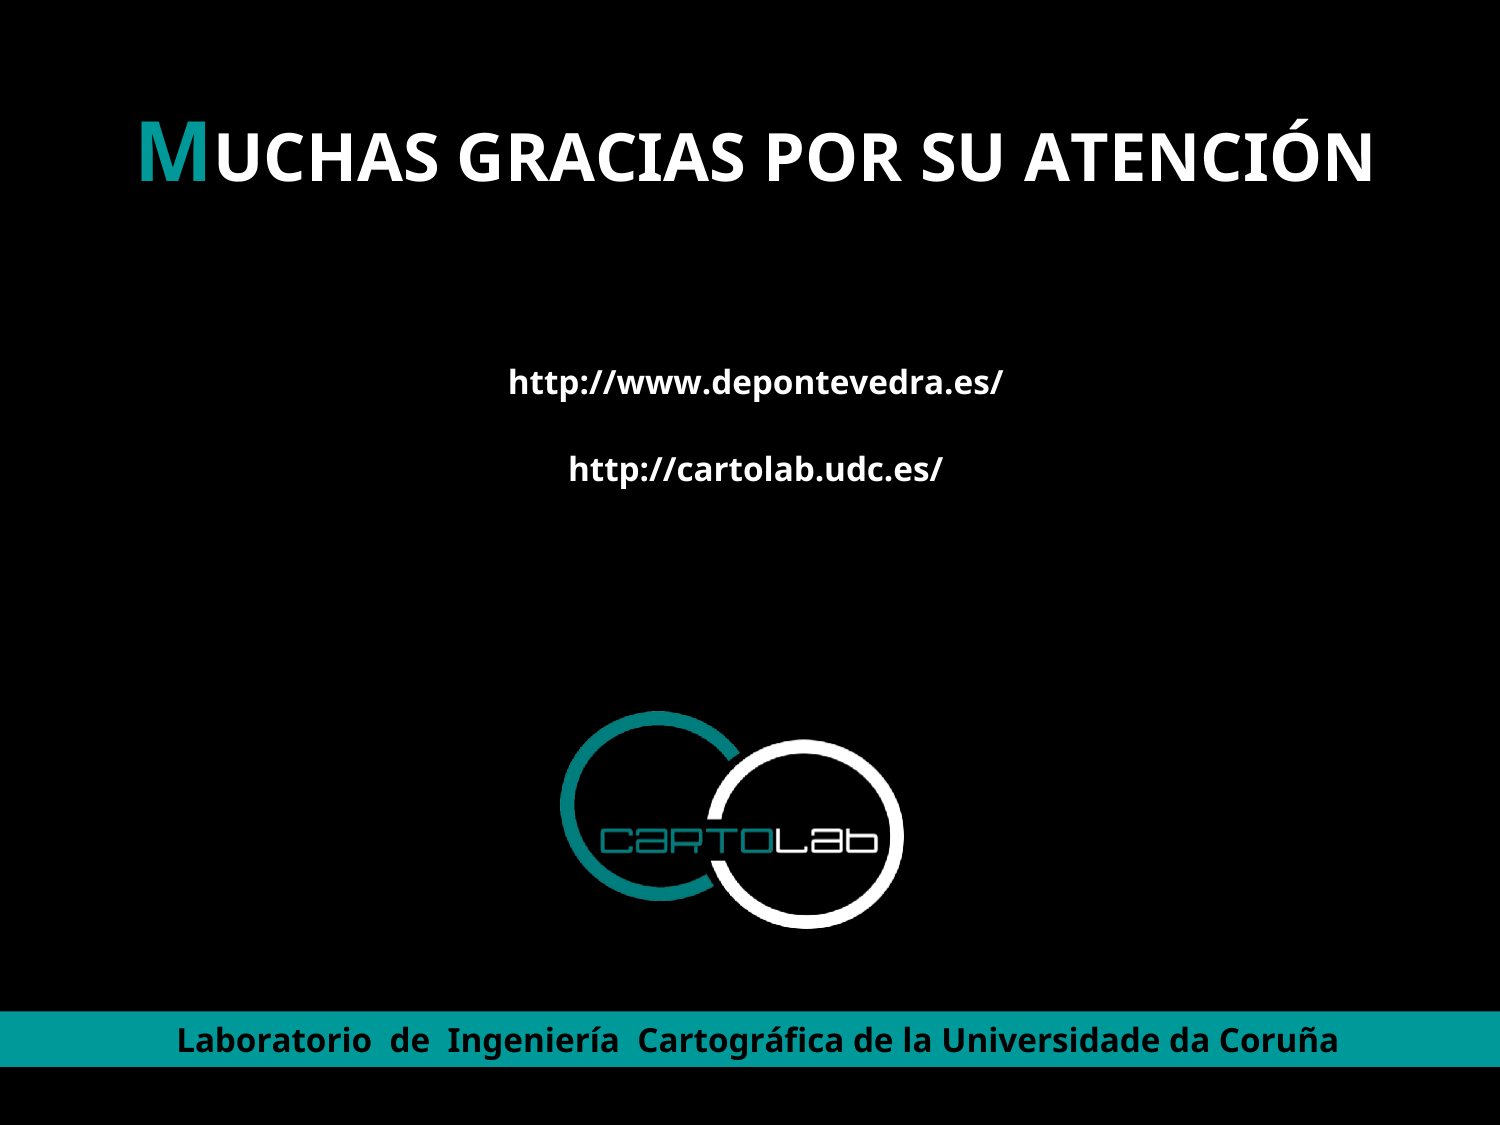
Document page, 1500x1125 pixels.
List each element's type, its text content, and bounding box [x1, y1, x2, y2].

text_box Laboratorio de Ingeniería Cartográfica de la Universidade da Coruña [0, 1011, 1500, 1067]
text_box MUCHAS GRACIAS POR SU ATENCIÓN http://www.depontevedra.es/ http://cartolab.udc.es/ [76, 90, 1436, 501]
picture [560, 711, 904, 929]
